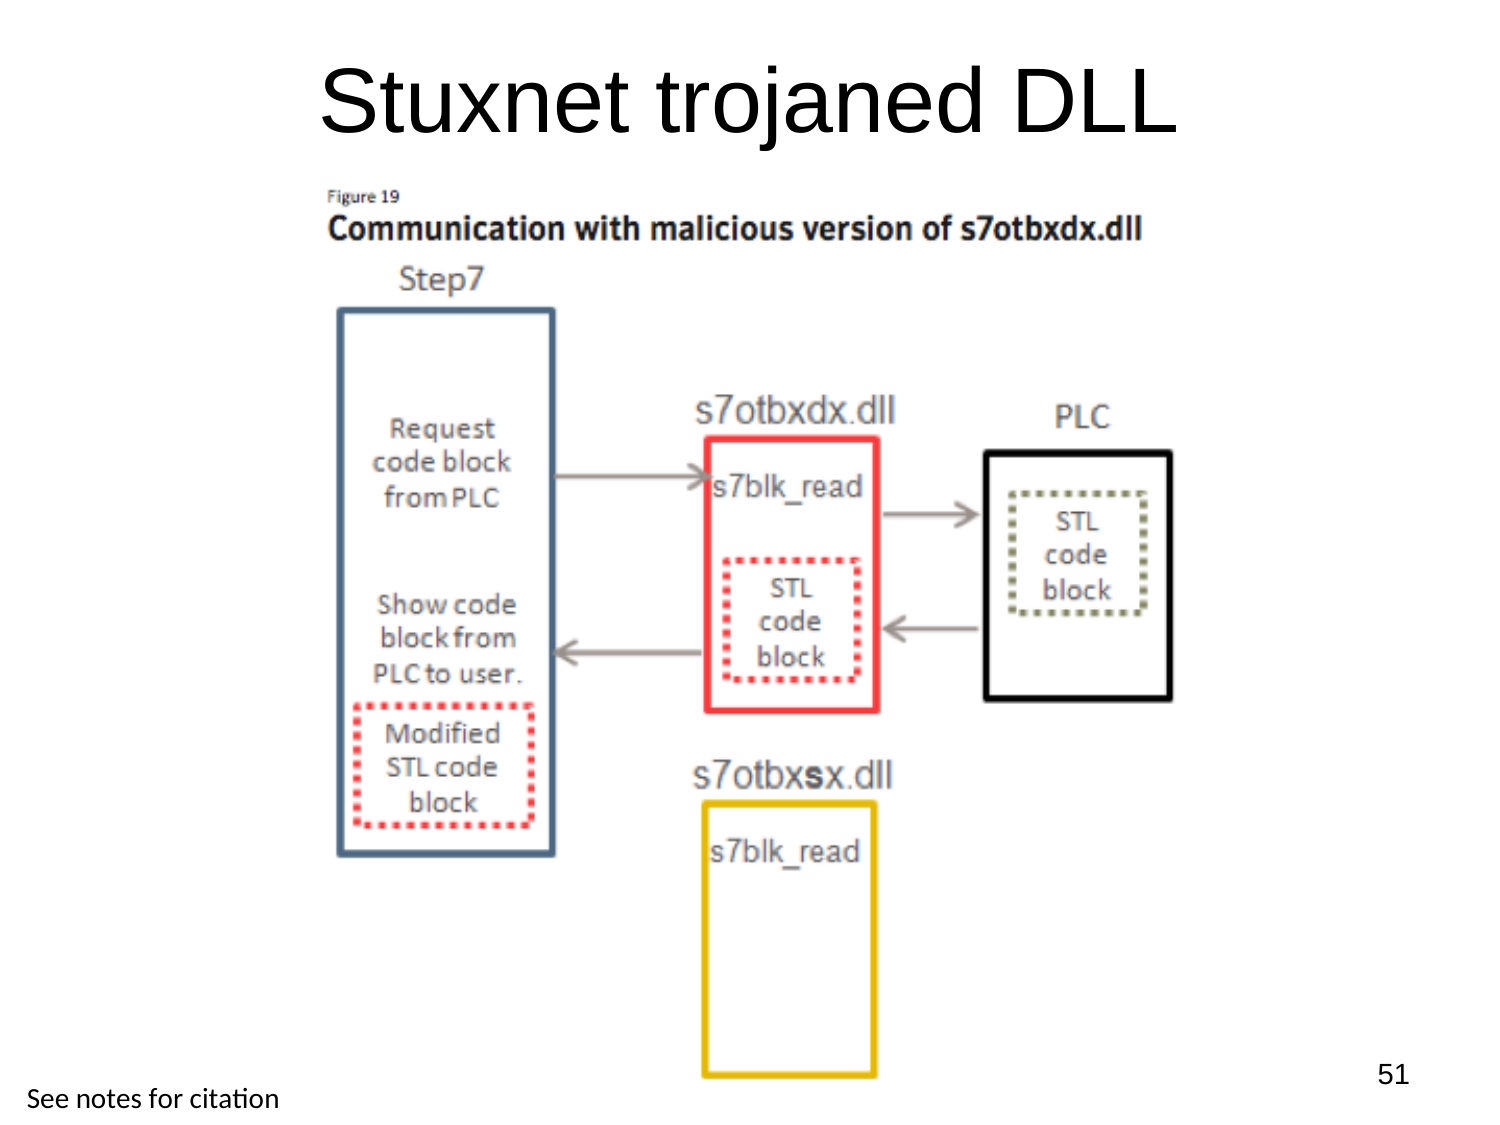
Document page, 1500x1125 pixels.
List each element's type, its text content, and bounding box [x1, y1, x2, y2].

title Stuxnet trojaned DLL [75, 2, 1426, 190]
text_box <number> [1074, 1042, 1426, 1103]
text_box See notes for citation [12, 1072, 295, 1123]
picture [316, 174, 1188, 1090]
